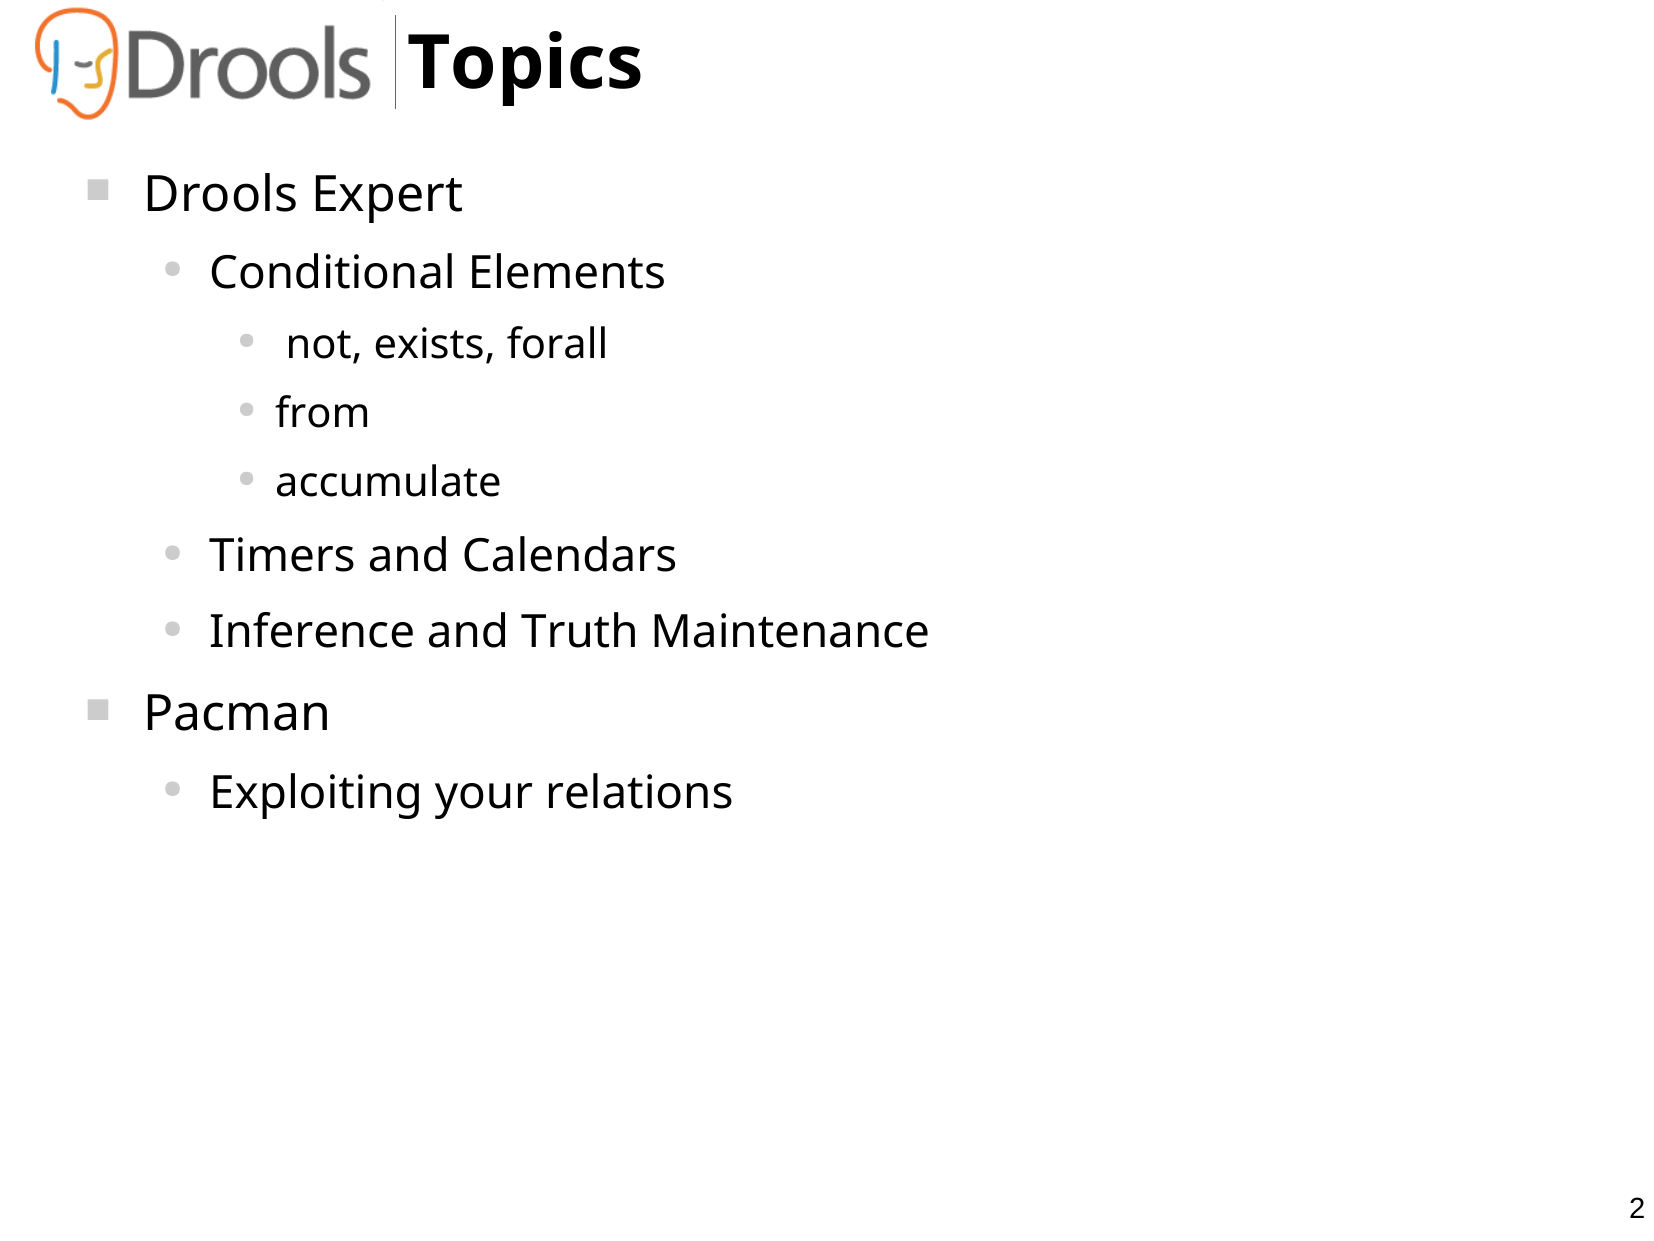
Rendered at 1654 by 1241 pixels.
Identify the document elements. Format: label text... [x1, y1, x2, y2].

picture [29, 0, 384, 126]
list Drools Expert Conditional Elements not, exists, forall from accumulate Timers and Calendars Inference and Truth Maintenance Pacman Exploiting your relations [87, 157, 1200, 792]
title Topics [407, 6, 1618, 113]
